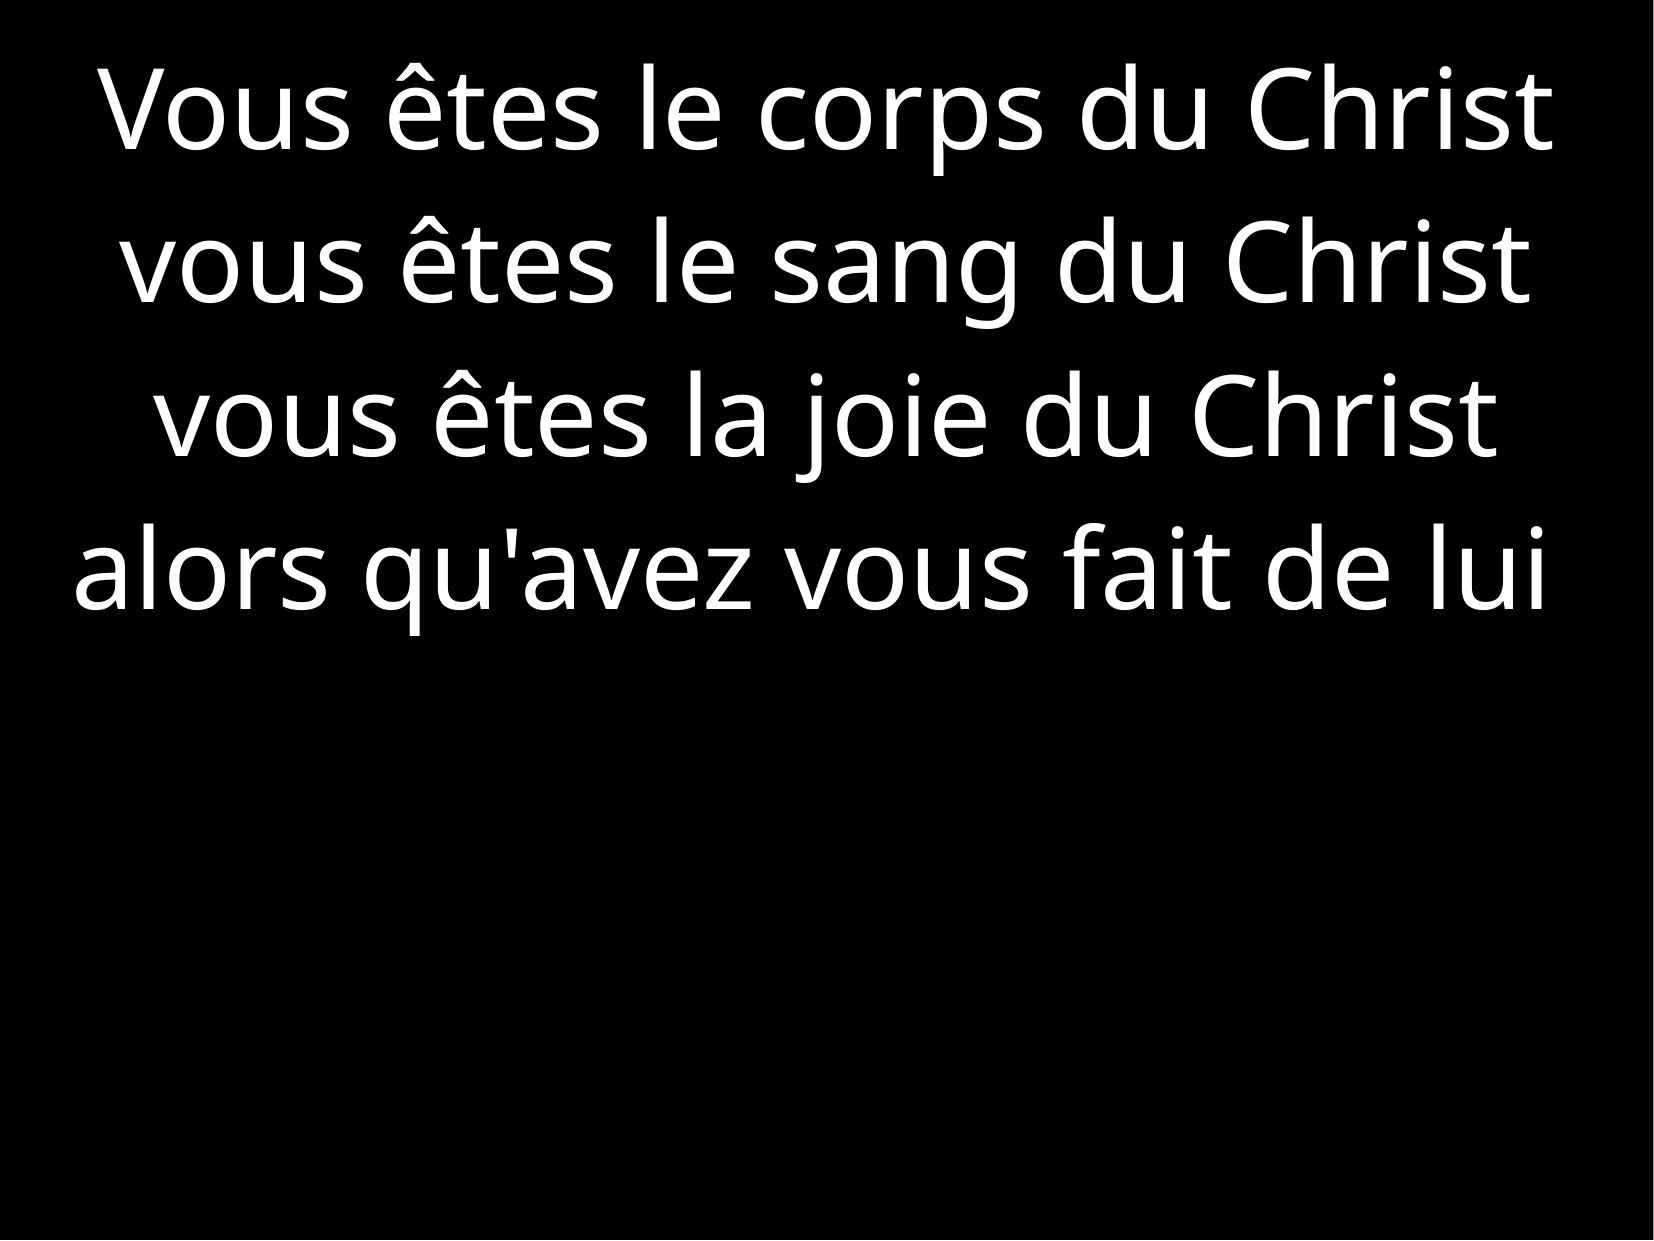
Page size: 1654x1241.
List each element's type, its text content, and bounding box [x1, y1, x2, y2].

list Vous êtes le corps du Christ vous êtes le sang du Christ vous êtes la joie du Christ alors qu'avez vous fait de lui [29, 29, 1625, 1241]
